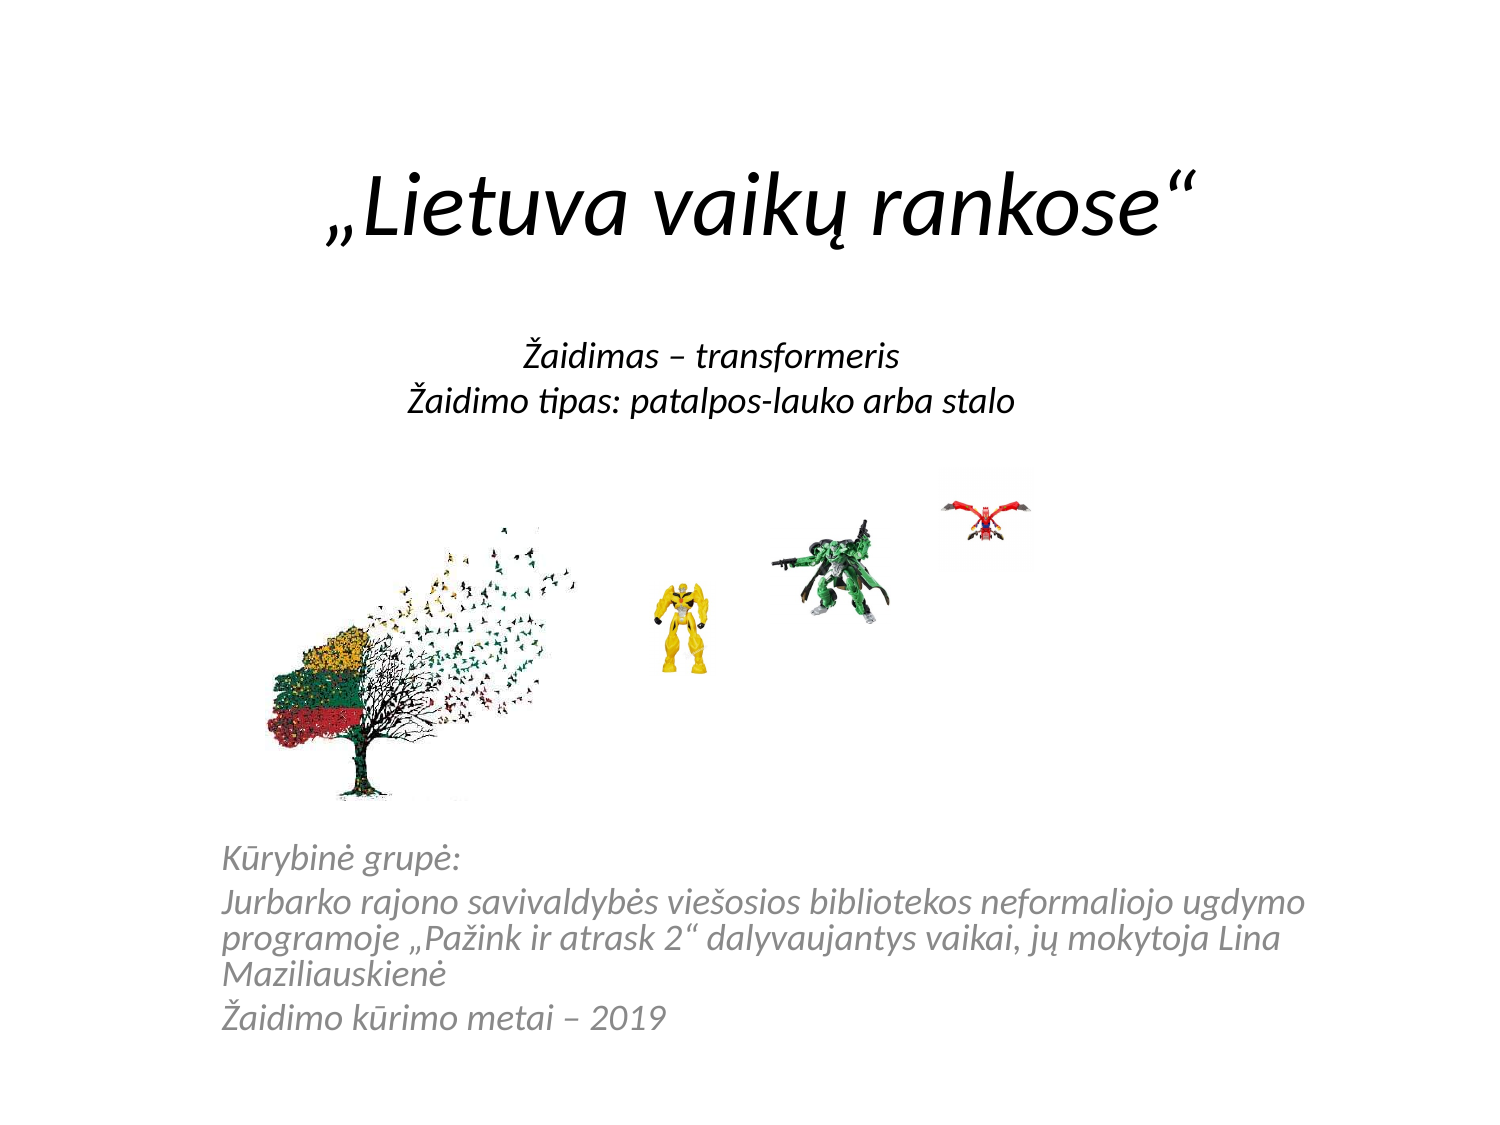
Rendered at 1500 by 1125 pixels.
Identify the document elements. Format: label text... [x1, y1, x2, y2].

picture [649, 581, 716, 677]
text_box Žaidimas – transformeris Žaidimo tipas: patalpos-lauko arba stalo [337, 279, 1087, 429]
title „Lietuva vaikų rankose“ [123, 78, 1399, 320]
picture [938, 468, 1034, 572]
picture [265, 527, 578, 801]
picture [770, 519, 891, 624]
subtitle Kūrybinė grupė: Jurbarko rajono savivaldybės viešosios bibliotekos neformaliojo ugdymo programoje „Pažink ir atrask 2“ dalyvaujantys vaikai, jų mokytoja Lina Maziliauskienė Žaidimo kūrimo metai – 2019 [206, 834, 1417, 1059]
